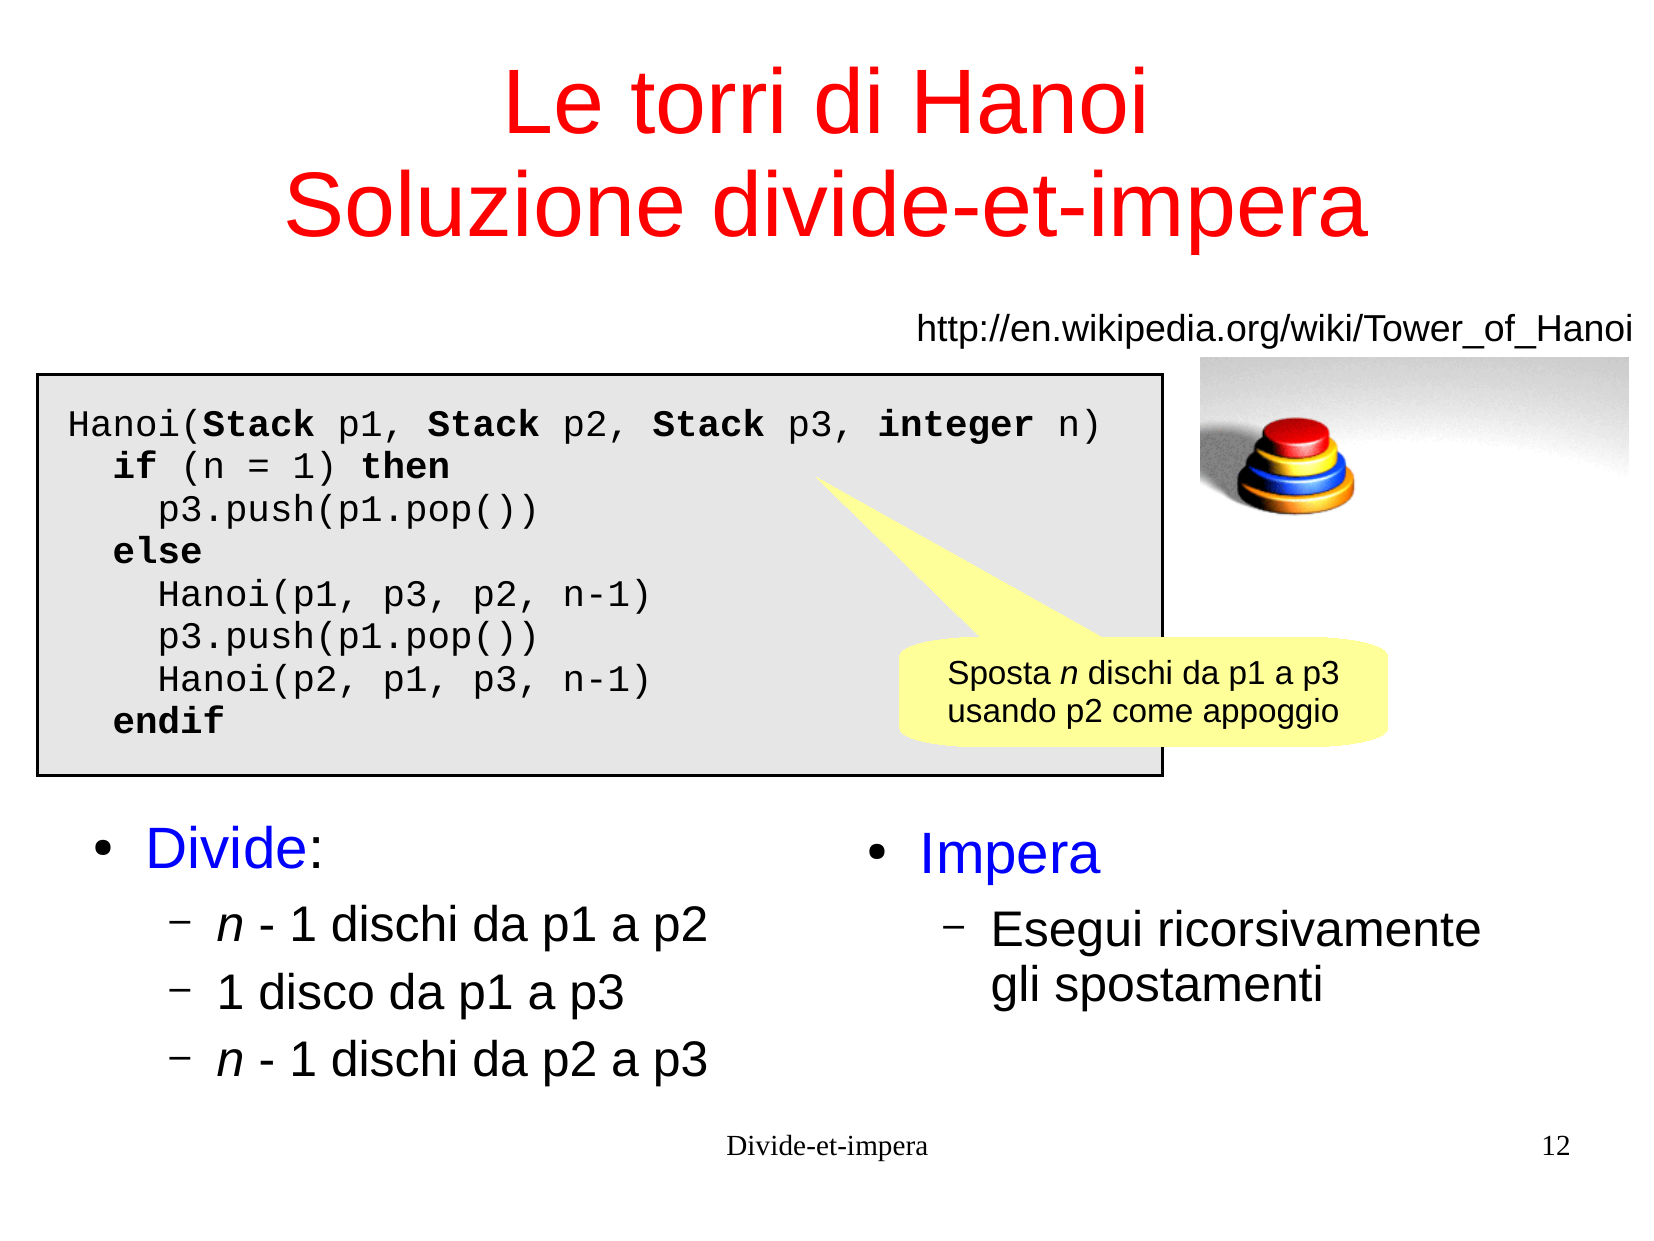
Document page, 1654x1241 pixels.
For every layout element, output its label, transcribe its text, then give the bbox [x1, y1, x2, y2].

text_box http://en.wikipedia.org/wiki/Tower_of_Hanoi [900, 300, 1651, 357]
list Impera Esegui ricorsivamente gli spostamenti [848, 821, 1576, 1014]
text_box Sposta n dischi da p1 a p3 usando p2 come appoggio [816, 477, 1388, 747]
list Divide: n - 1 dischi da p1 a p2 1 disco da p1 a p3 n - 1 dischi da p2 a p3 [75, 816, 802, 1090]
title Le torri di Hanoi Soluzione divide-et-impera [82, 49, 1571, 257]
text_box Hanoi(Stack p1, Stack p2, Stack p3, integer n) if (n = 1) then p3.push(p1.pop()) else Hanoi(p1, p3, p2, n-1) p3.push(p1.pop()) Hanoi(p2, p1, p3, n-1) endif [37, 374, 1163, 776]
picture [1200, 357, 1629, 526]
